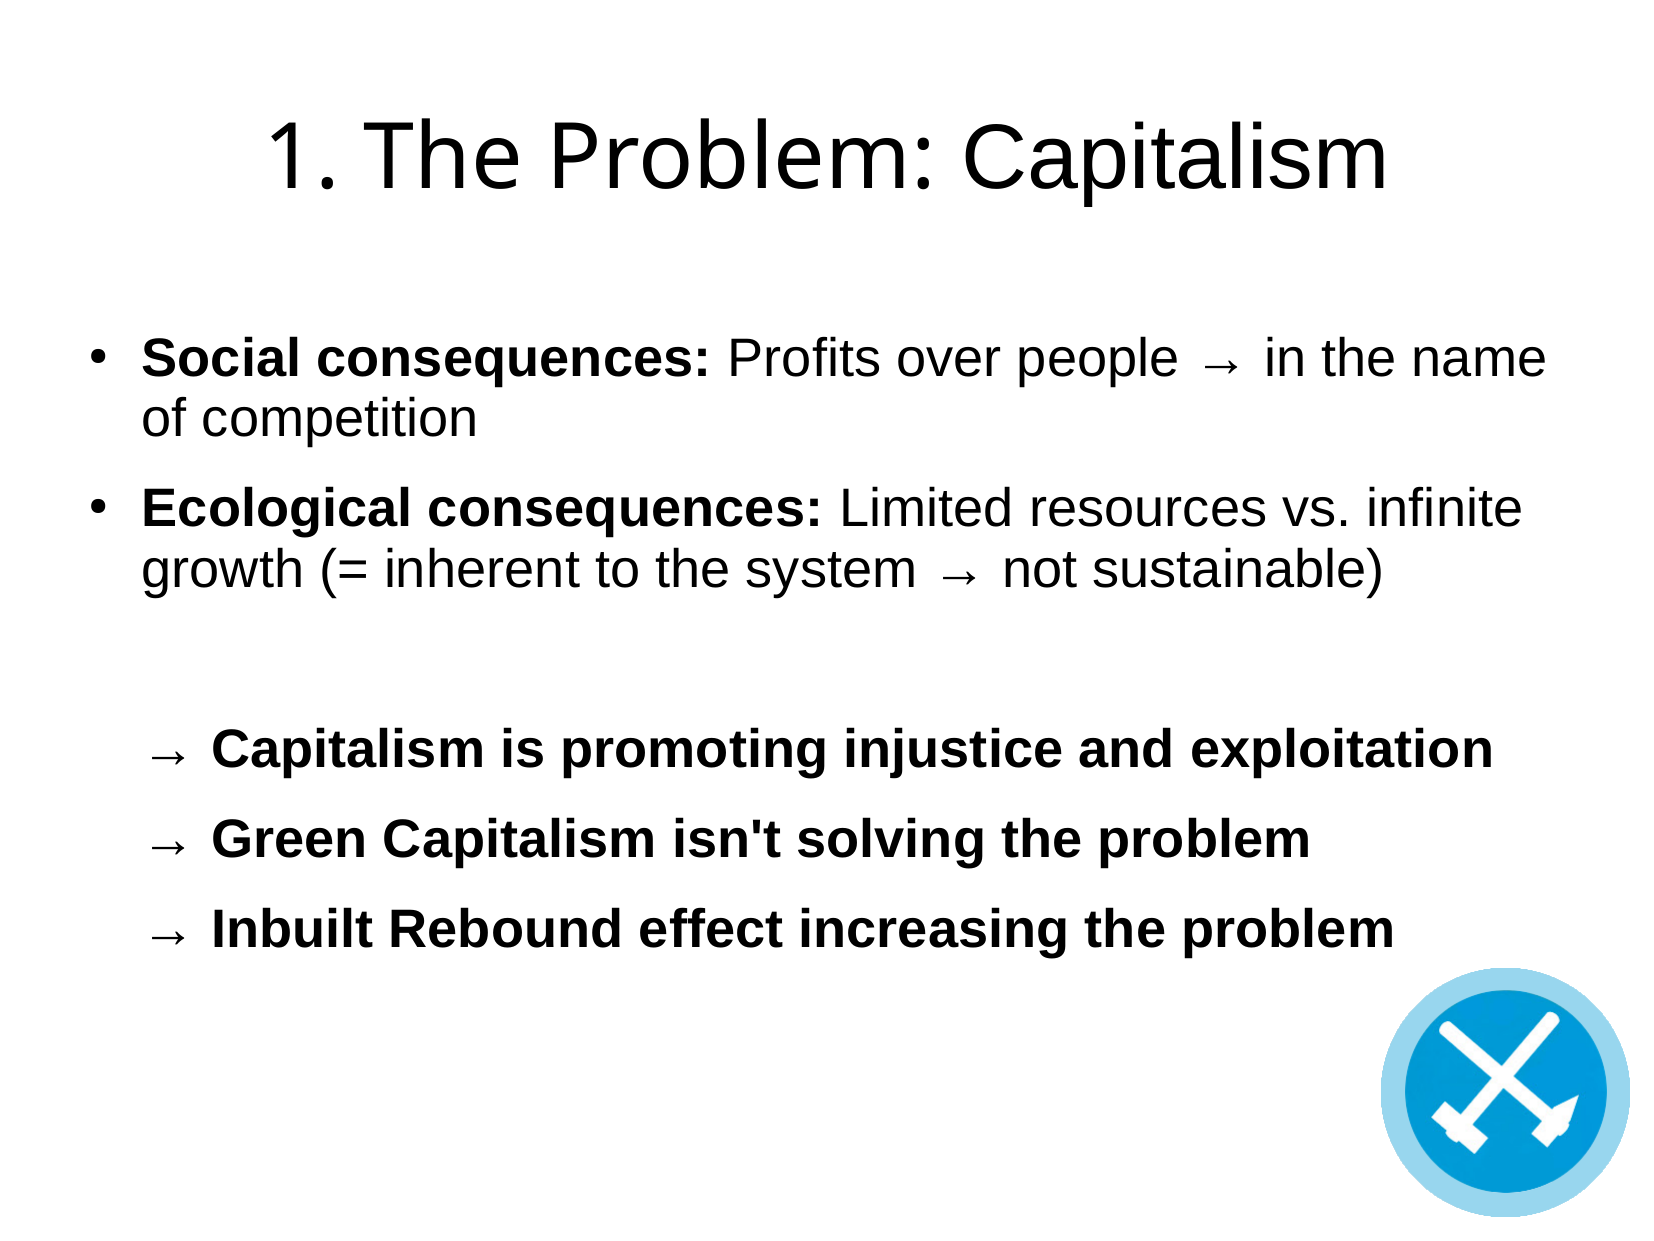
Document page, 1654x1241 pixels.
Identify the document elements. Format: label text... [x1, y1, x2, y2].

list Social consequences: Profits over people → in the name of competition Ecological consequences: Limited resources vs. infinite growth (= inherent to the system → not sustainable) → Capitalism is promoting injustice and exploitation → Green Capitalism isn't solving the problem → Inbuilt Rebound effect increasing the problem [70, 327, 1559, 1146]
title 1. The Problem: Capitalism [82, 49, 1571, 257]
picture [1381, 968, 1630, 1217]
